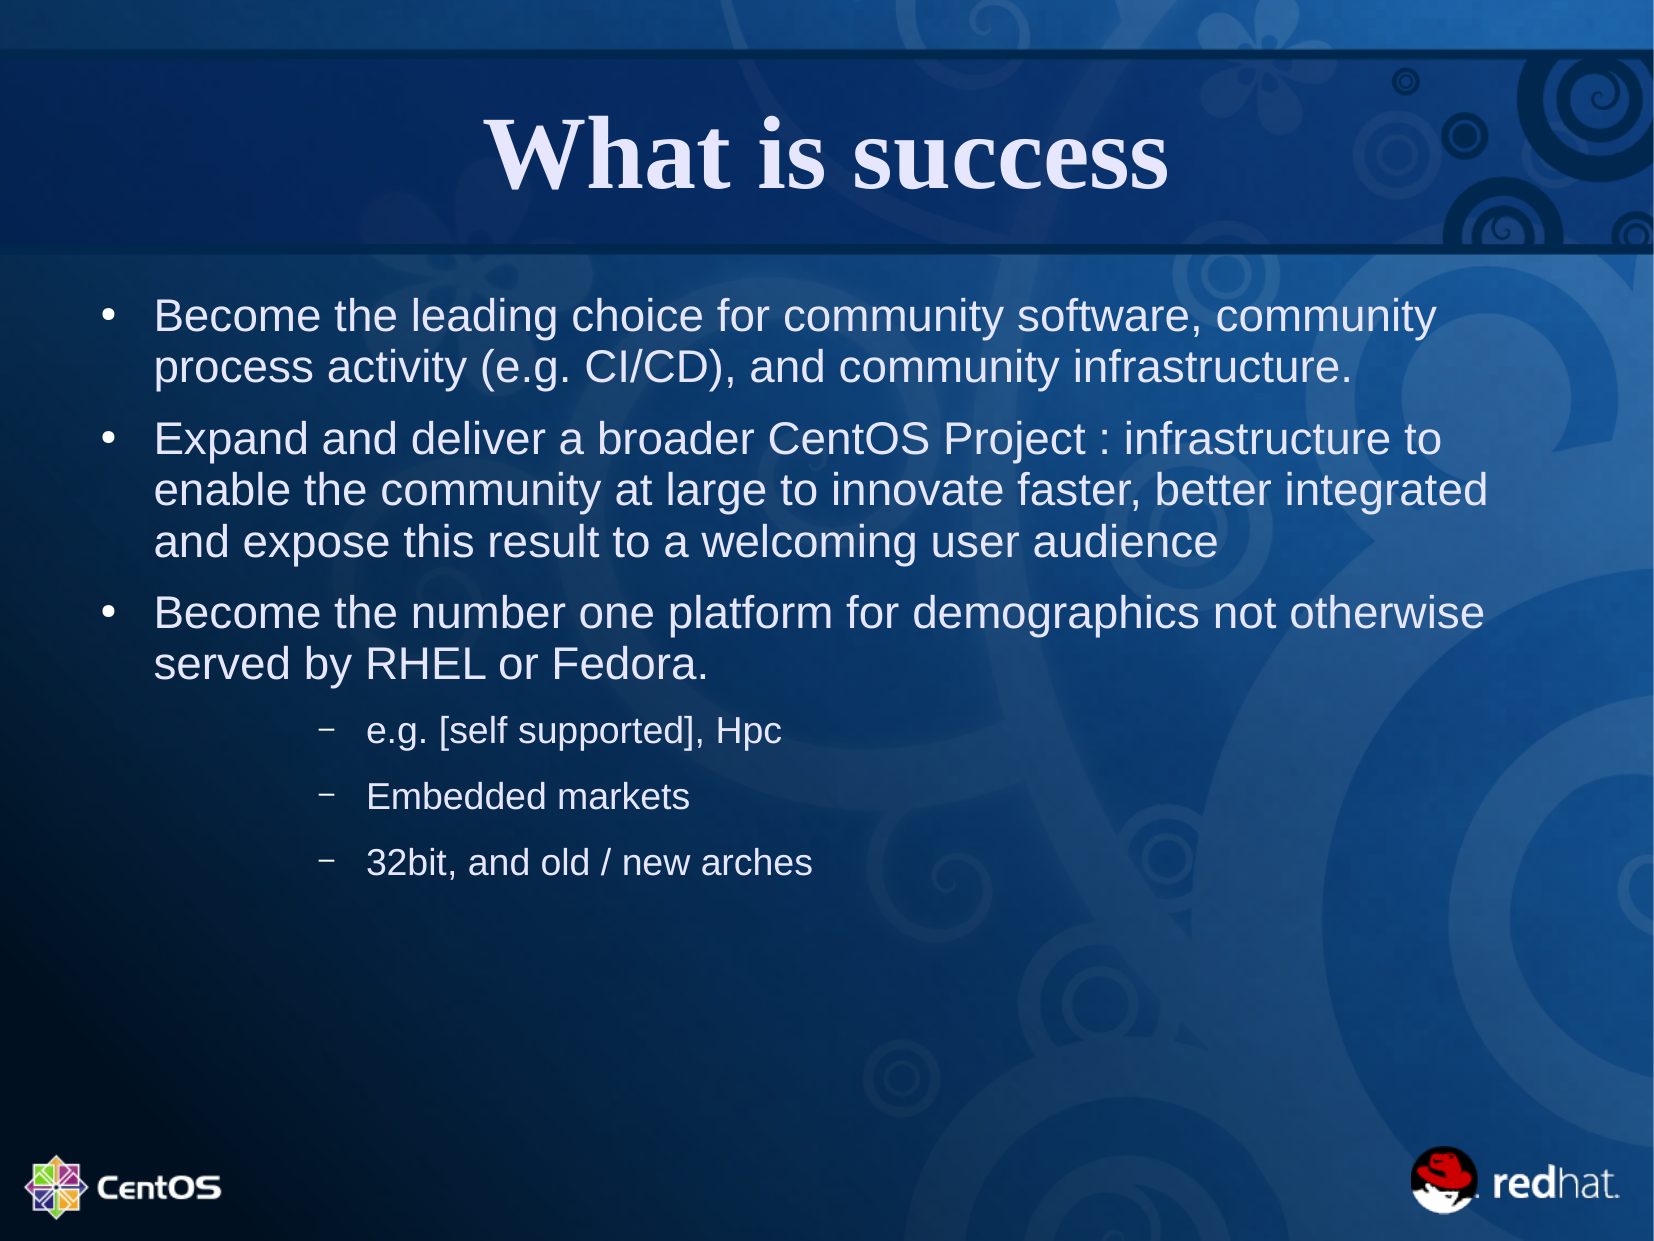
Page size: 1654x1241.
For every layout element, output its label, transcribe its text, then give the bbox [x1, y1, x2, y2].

title What is success [82, 49, 1571, 257]
picture [0, 0, 1654, 1241]
list Become the leading choice for community software, community process activity (e.g. CI/CD), and community infrastructure. Expand and deliver a broader CentOS Project : infrastructure to enable the community at large to innovate faster, better integrated and expose this result to a welcoming user audience Become the number one platform for demographics not otherwise served by RHEL or Fedora. e.g. [self supported], Hpc Embedded markets 32bit, and old / new arches [82, 290, 1571, 1010]
